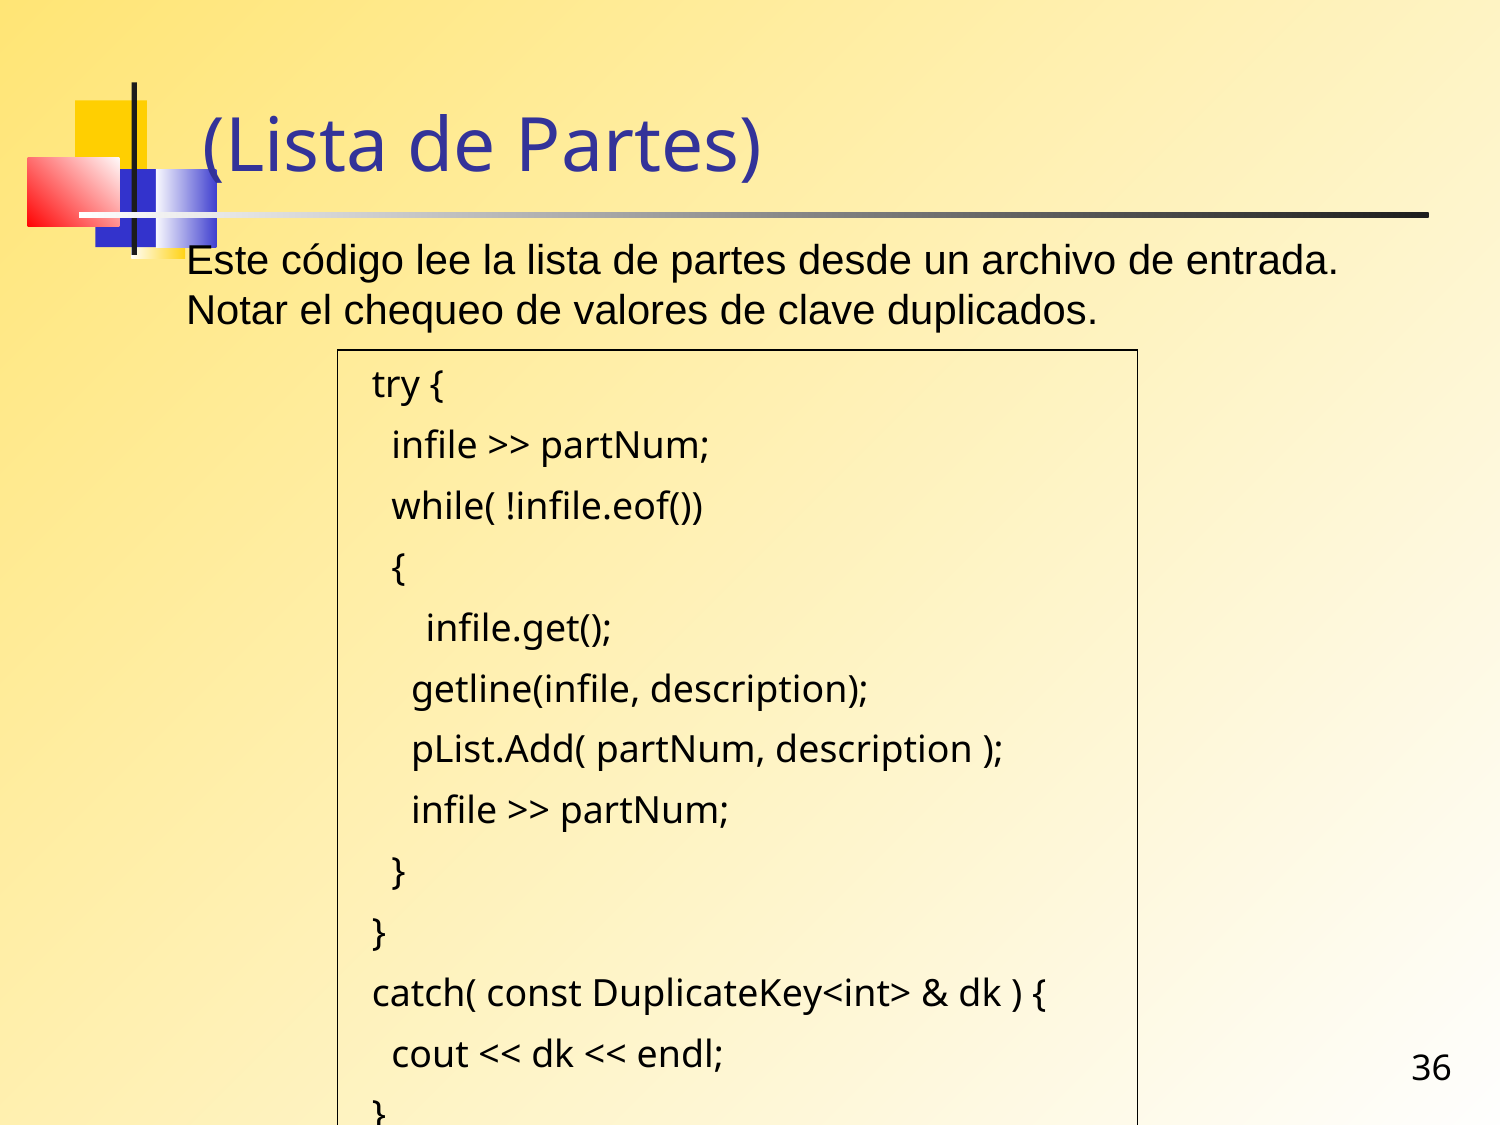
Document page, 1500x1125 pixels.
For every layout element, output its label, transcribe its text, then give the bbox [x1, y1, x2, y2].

title (Lista de Partes)‏ [187, 37, 1466, 201]
list try { infile >> partNum; while( !infile.eof()) { infile.get(); getline(infile, description); pList.Add( partNum, description ); infile >> partNum; } } catch( const DuplicateKey<int> & dk ) { cout << dk << endl; } [337, 350, 1138, 1076]
text_box Este código lee la lista de partes desde un archivo de entrada. Notar el chequeo de valores de clave duplicados. [162, 224, 1401, 341]
